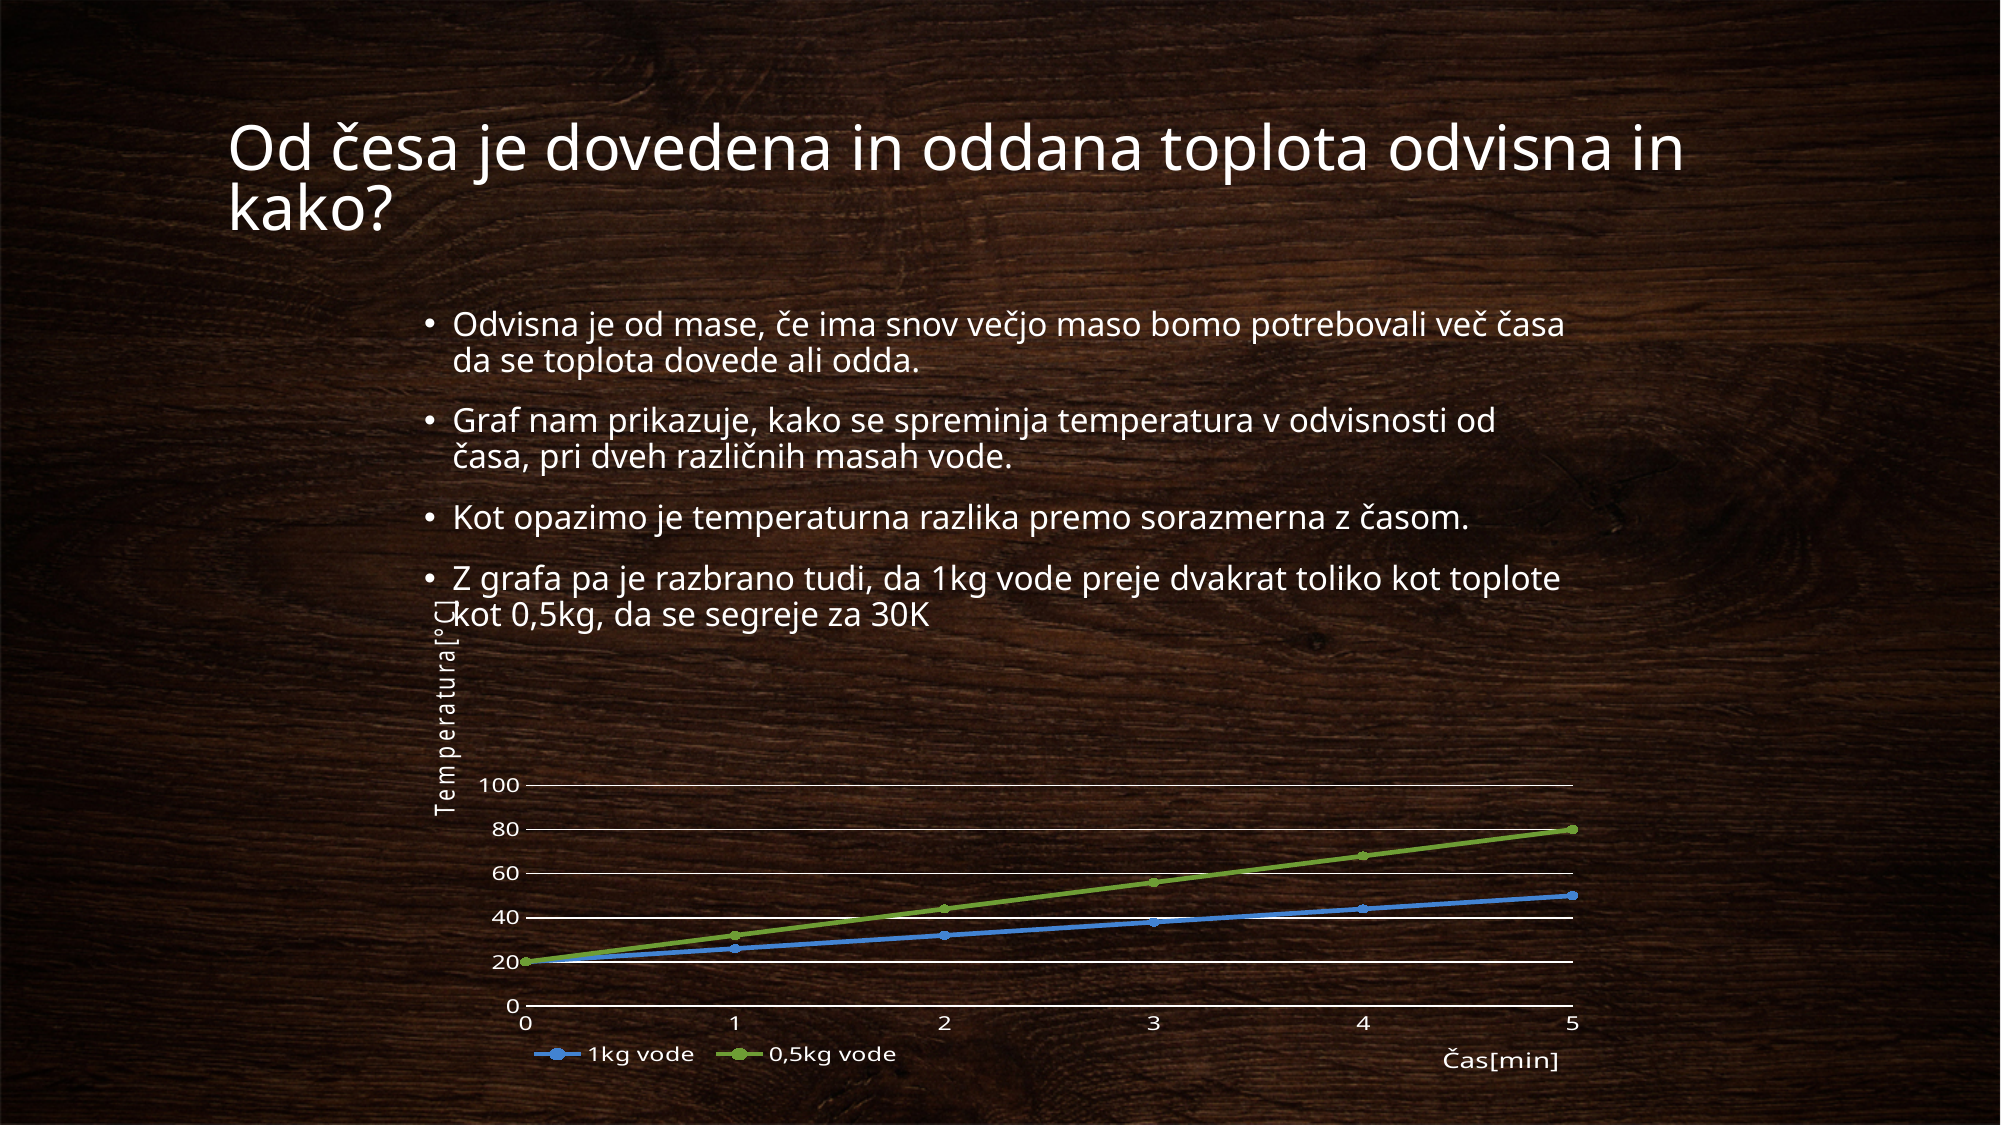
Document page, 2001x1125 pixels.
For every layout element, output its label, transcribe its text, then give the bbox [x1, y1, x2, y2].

chart [391, 645, 1609, 1094]
picture [0, 0, 2001, 1125]
title Od česa je dovedena in oddana toplota odvisna in kako? [212, 62, 1788, 250]
list Odvisna je od mase, če ima snov večjo maso bomo potrebovali več časa da se toplota dovede ali odda. Graf nam prikazuje, kako se spreminja temperatura v odvisnosti od časa, pri dveh različnih masah vode. Kot opazimo je temperaturna razlika premo sorazmerna z časom. Z grafa pa je razbrano tudi, da 1kg vode preje dvakrat toliko kot toplote kot 0,5kg, da se segreje za 30K [409, 299, 1591, 645]
